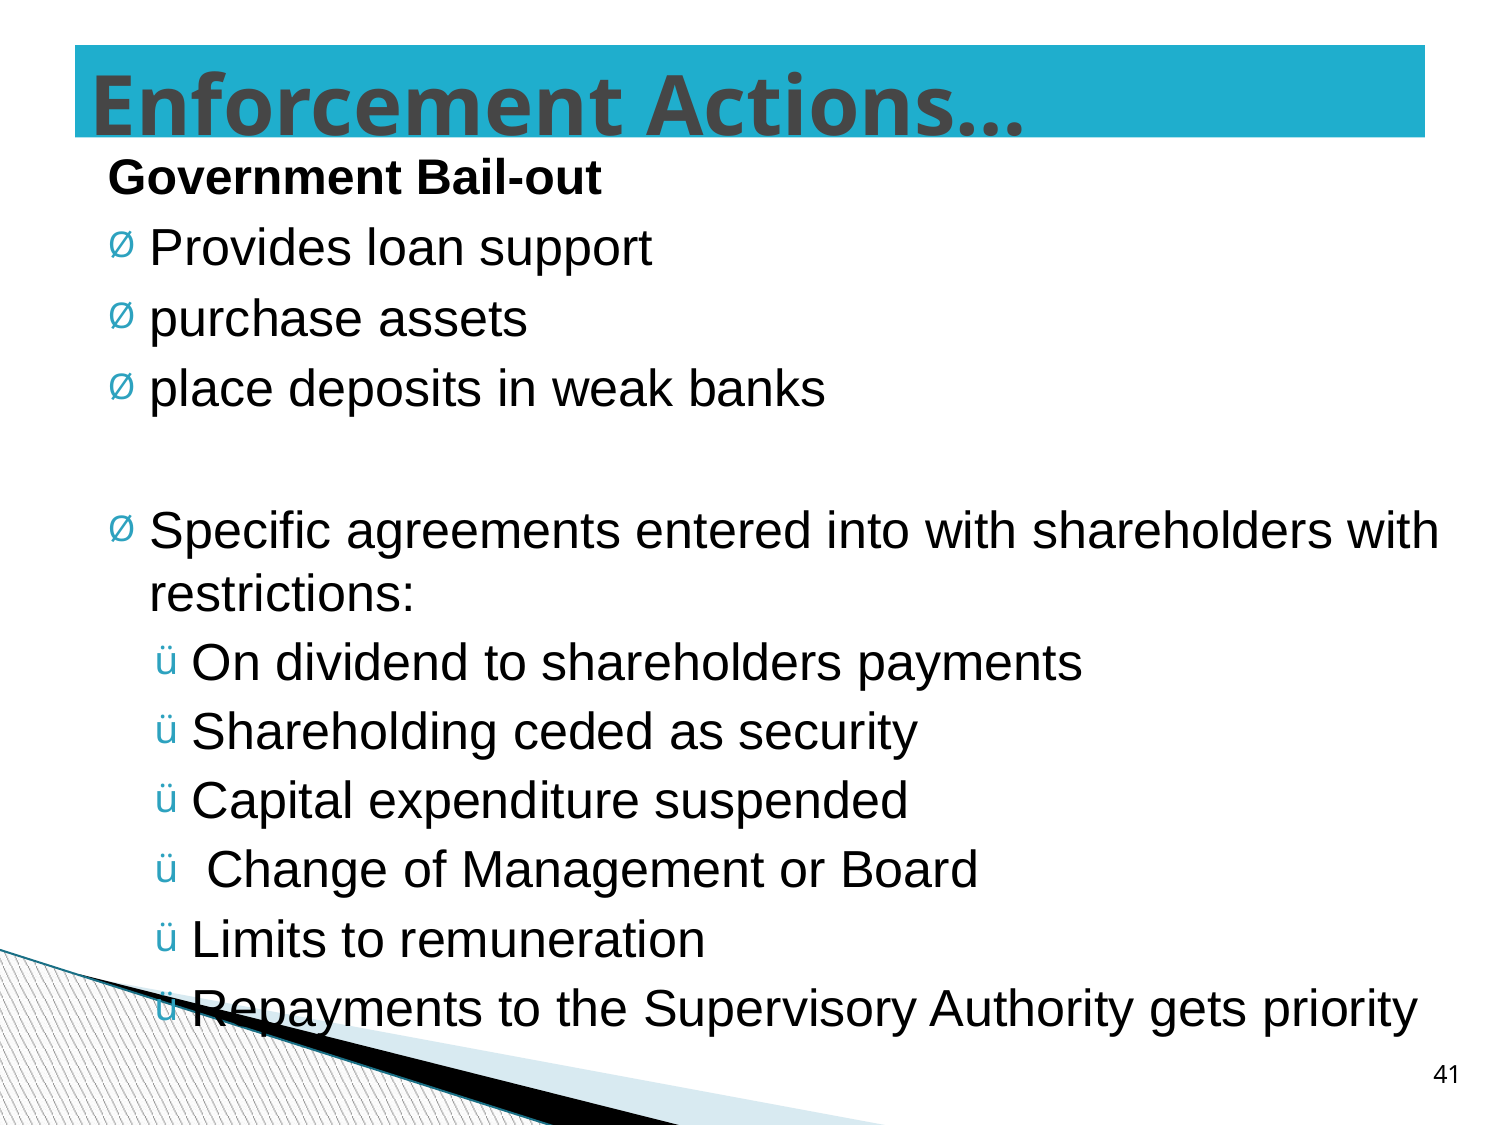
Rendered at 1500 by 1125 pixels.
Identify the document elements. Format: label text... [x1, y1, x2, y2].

list Government Bail-out Provides loan support purchase assets place deposits in weak banks Specific agreements entered into with shareholders with restrictions: On dividend to shareholders payments Shareholding ceded as security Capital expenditure suspended Change of Management or Board Limits to remuneration Repayments to the Supervisory Authority gets priority [75, 137, 1479, 1125]
title Enforcement Actions… [75, 45, 1425, 137]
picture [0, 952, 75, 1125]
slide_number <numéro> [1418, 1051, 1479, 1112]
